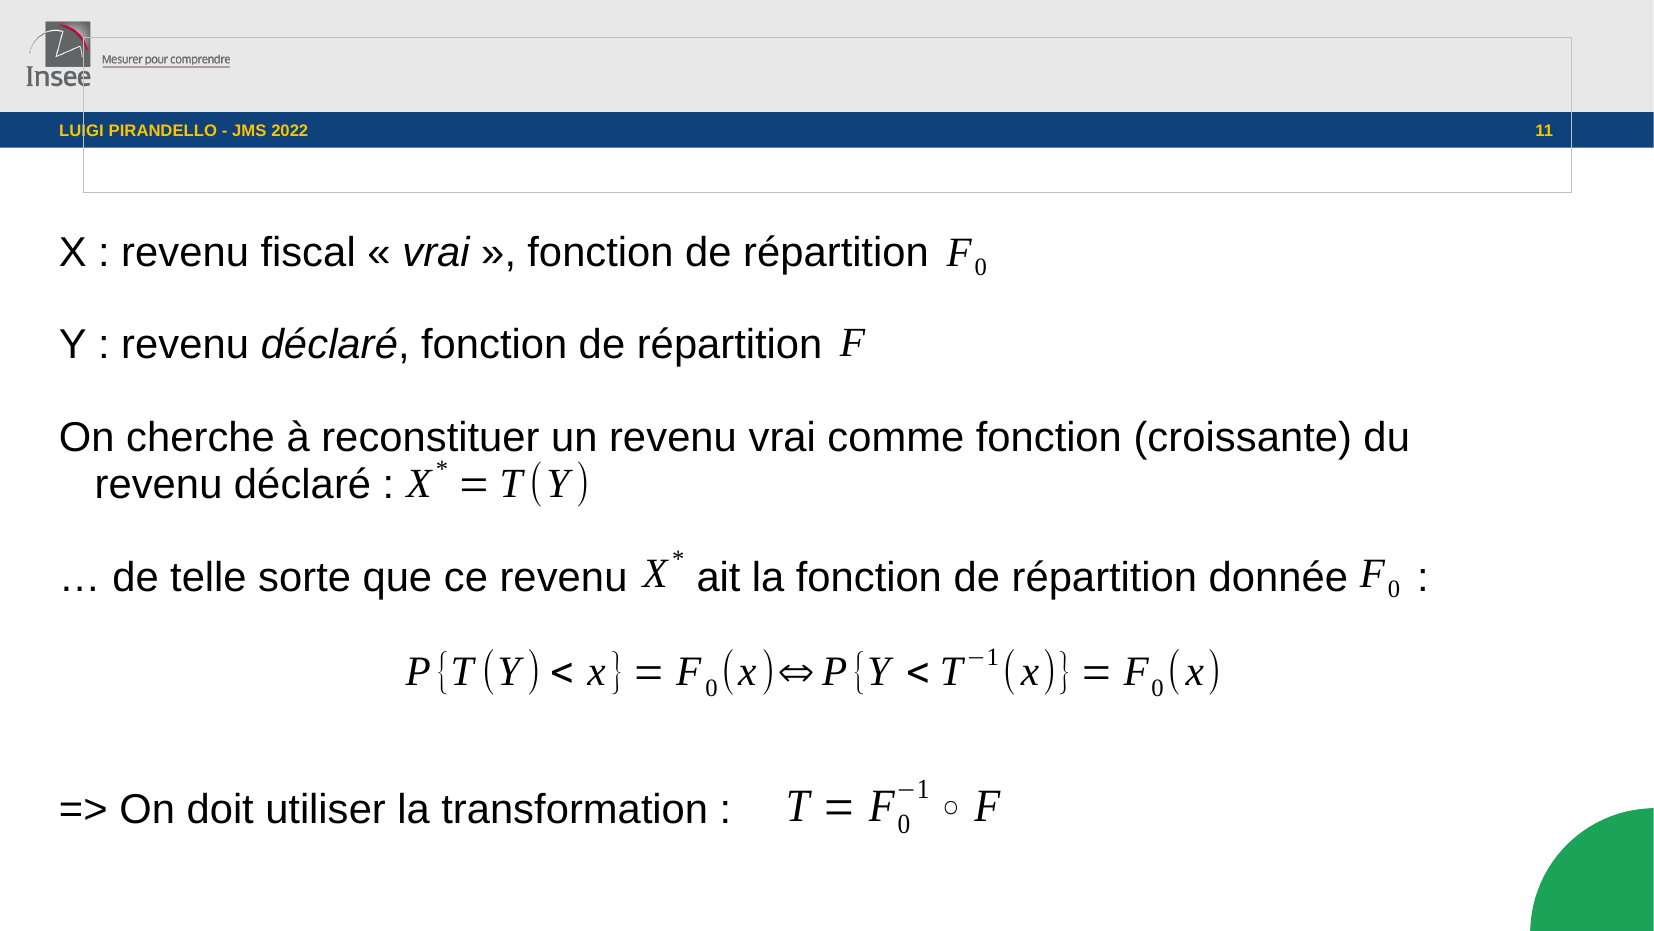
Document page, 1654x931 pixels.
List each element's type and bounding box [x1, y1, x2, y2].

chart [832, 318, 875, 365]
picture [84, 38, 230, 89]
chart [397, 642, 1228, 702]
chart [938, 228, 994, 281]
chart [633, 545, 691, 598]
chart [1352, 550, 1408, 603]
chart [397, 455, 596, 511]
chart [779, 774, 1009, 839]
picture [23, 0, 230, 89]
picture [1530, 808, 1654, 931]
